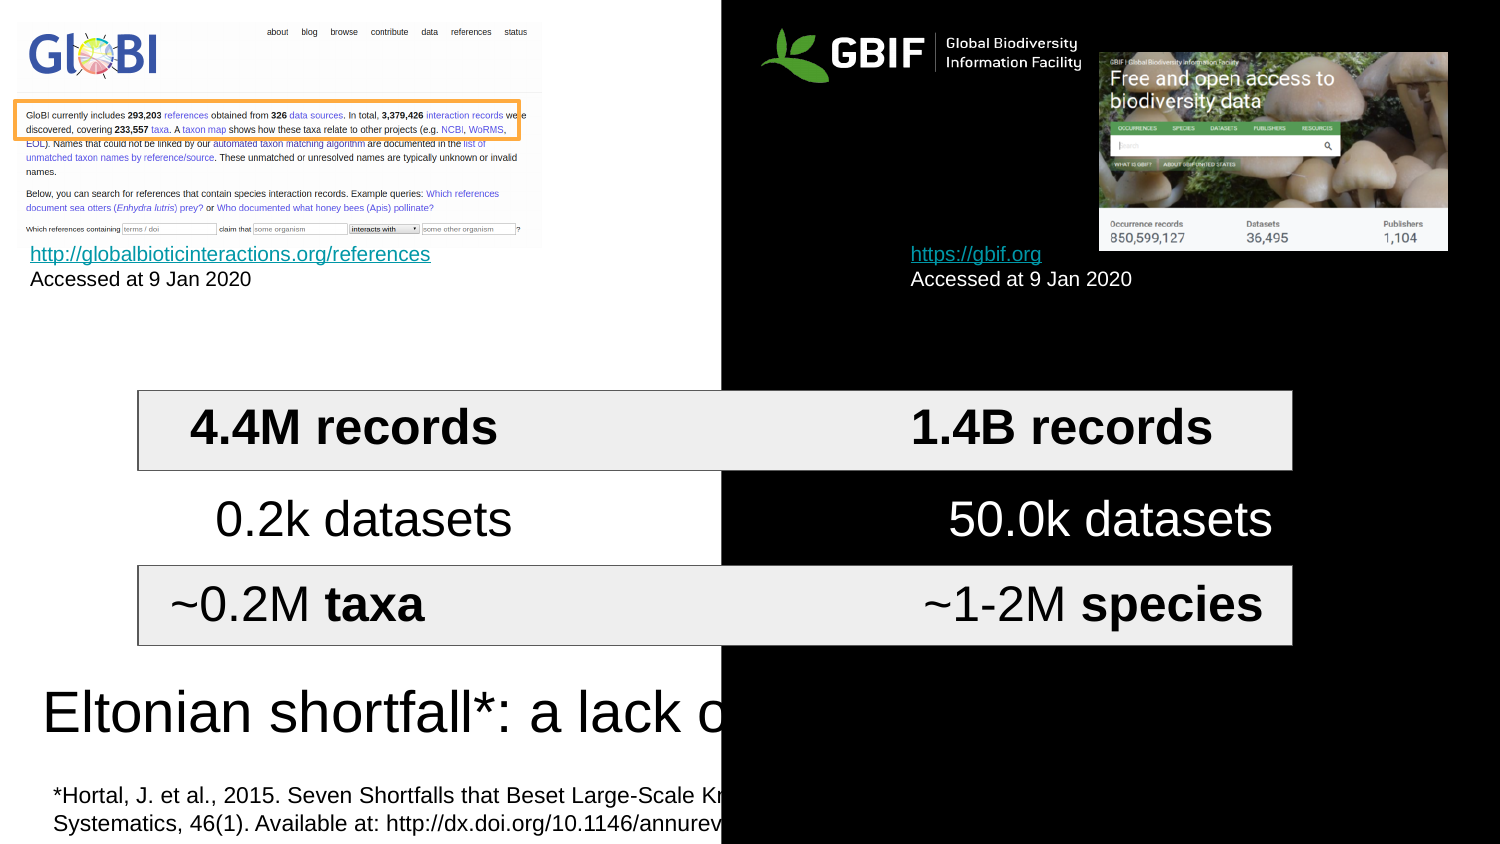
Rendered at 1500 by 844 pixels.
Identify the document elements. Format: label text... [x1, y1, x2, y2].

text_box http://globalbioticinteractions.org/references Accessed at 9 Jan 2020 [14, 225, 519, 312]
text_box 1.4B records [895, 379, 1317, 515]
text_box [138, 565, 155, 646]
picture [17, 22, 542, 248]
text_box https://gbif.org Accessed at 9 Jan 2020 [895, 225, 1400, 312]
text_box 0.2k datasets [200, 471, 557, 607]
text_box *Hortal, J. et al., 2015. Seven Shortfalls that Beset Large-Scale Knowledge of Biodiversity. Annual Review of Ecology, Evolution, and Systematics, 46(1). Available at: http://dx.doi.org/10.1146/annurev-ecolsys-112414-054400. [38, 766, 1500, 844]
text_box ~1-2M species [908, 556, 1308, 658]
text_box [524, 0, 1500, 658]
picture [761, 28, 1081, 83]
picture [1099, 52, 1448, 251]
text_box [138, 390, 175, 471]
text_box Eltonian shortfall*: a lack of species-interaction records [0, 658, 1500, 768]
picture [17, 103, 517, 137]
text_box 4.4M records [175, 379, 554, 515]
text_box 50.0k datasets [933, 471, 1354, 559]
text_box ~0.2M taxa [155, 556, 524, 658]
